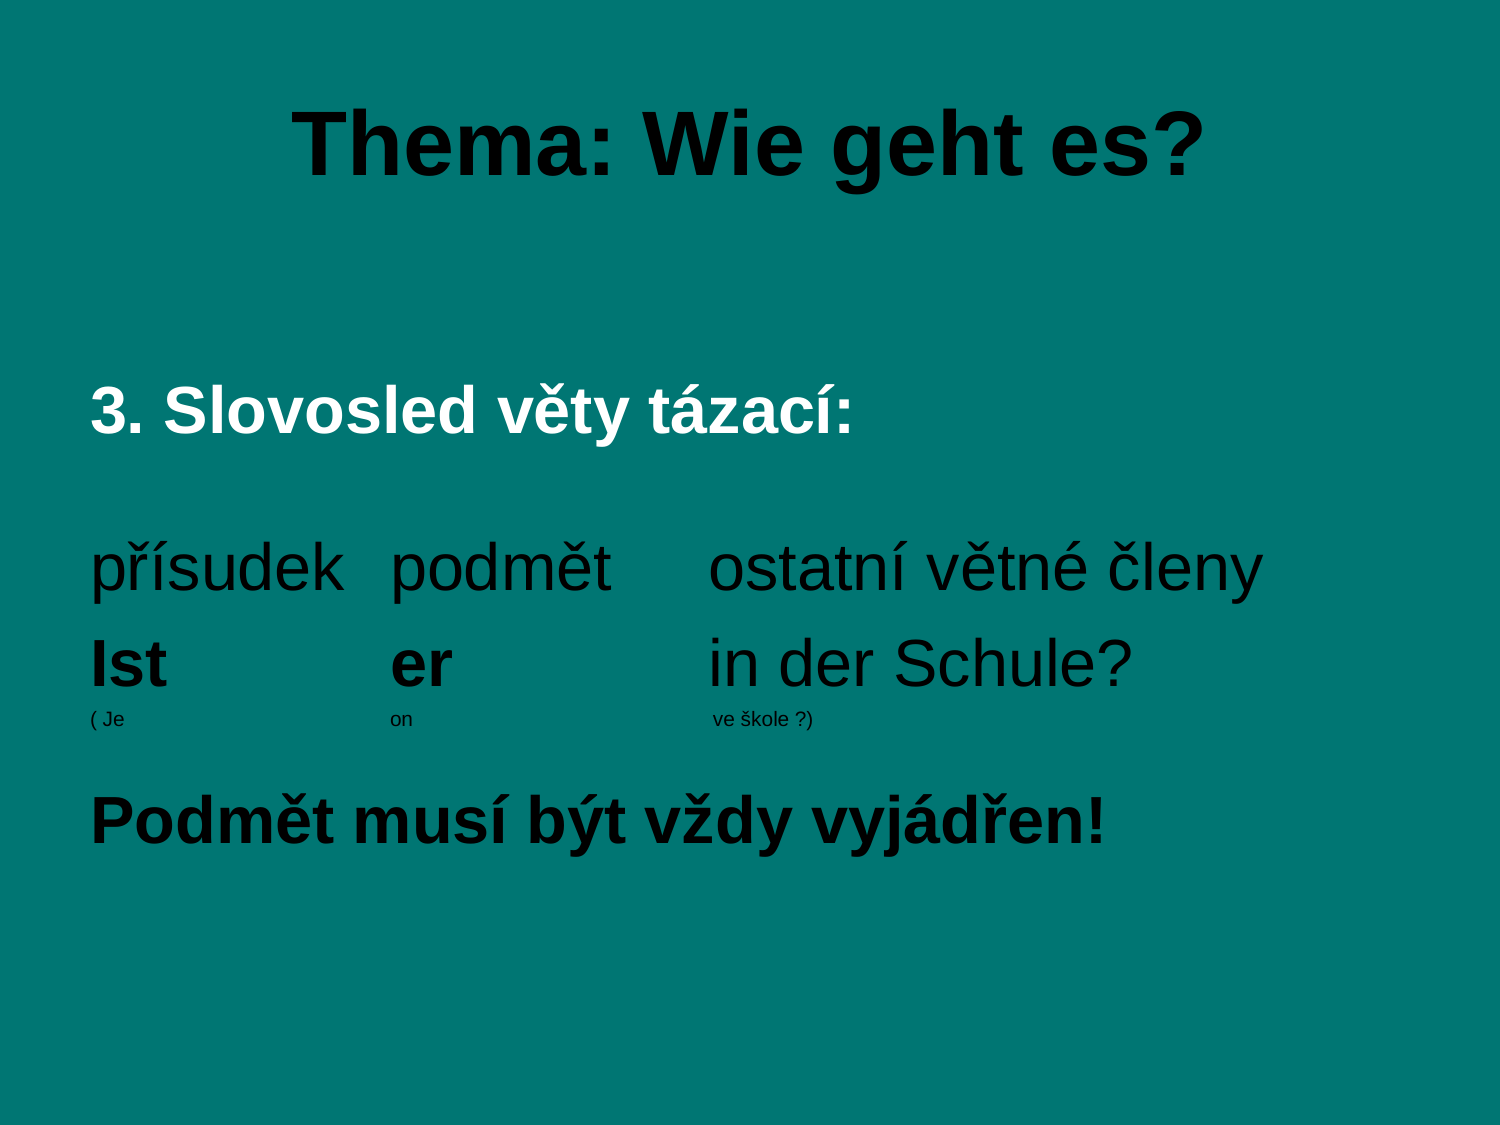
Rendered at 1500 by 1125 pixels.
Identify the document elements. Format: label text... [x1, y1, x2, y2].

title Thema: Wie geht es? [75, 45, 1426, 233]
list 3. Slovosled věty tázací: přísudek podmět ostatní větné členy Ist er in der Schule? ( Je on ve škole ?) Podmět musí být vždy vyjádřen! [75, 262, 1426, 1007]
